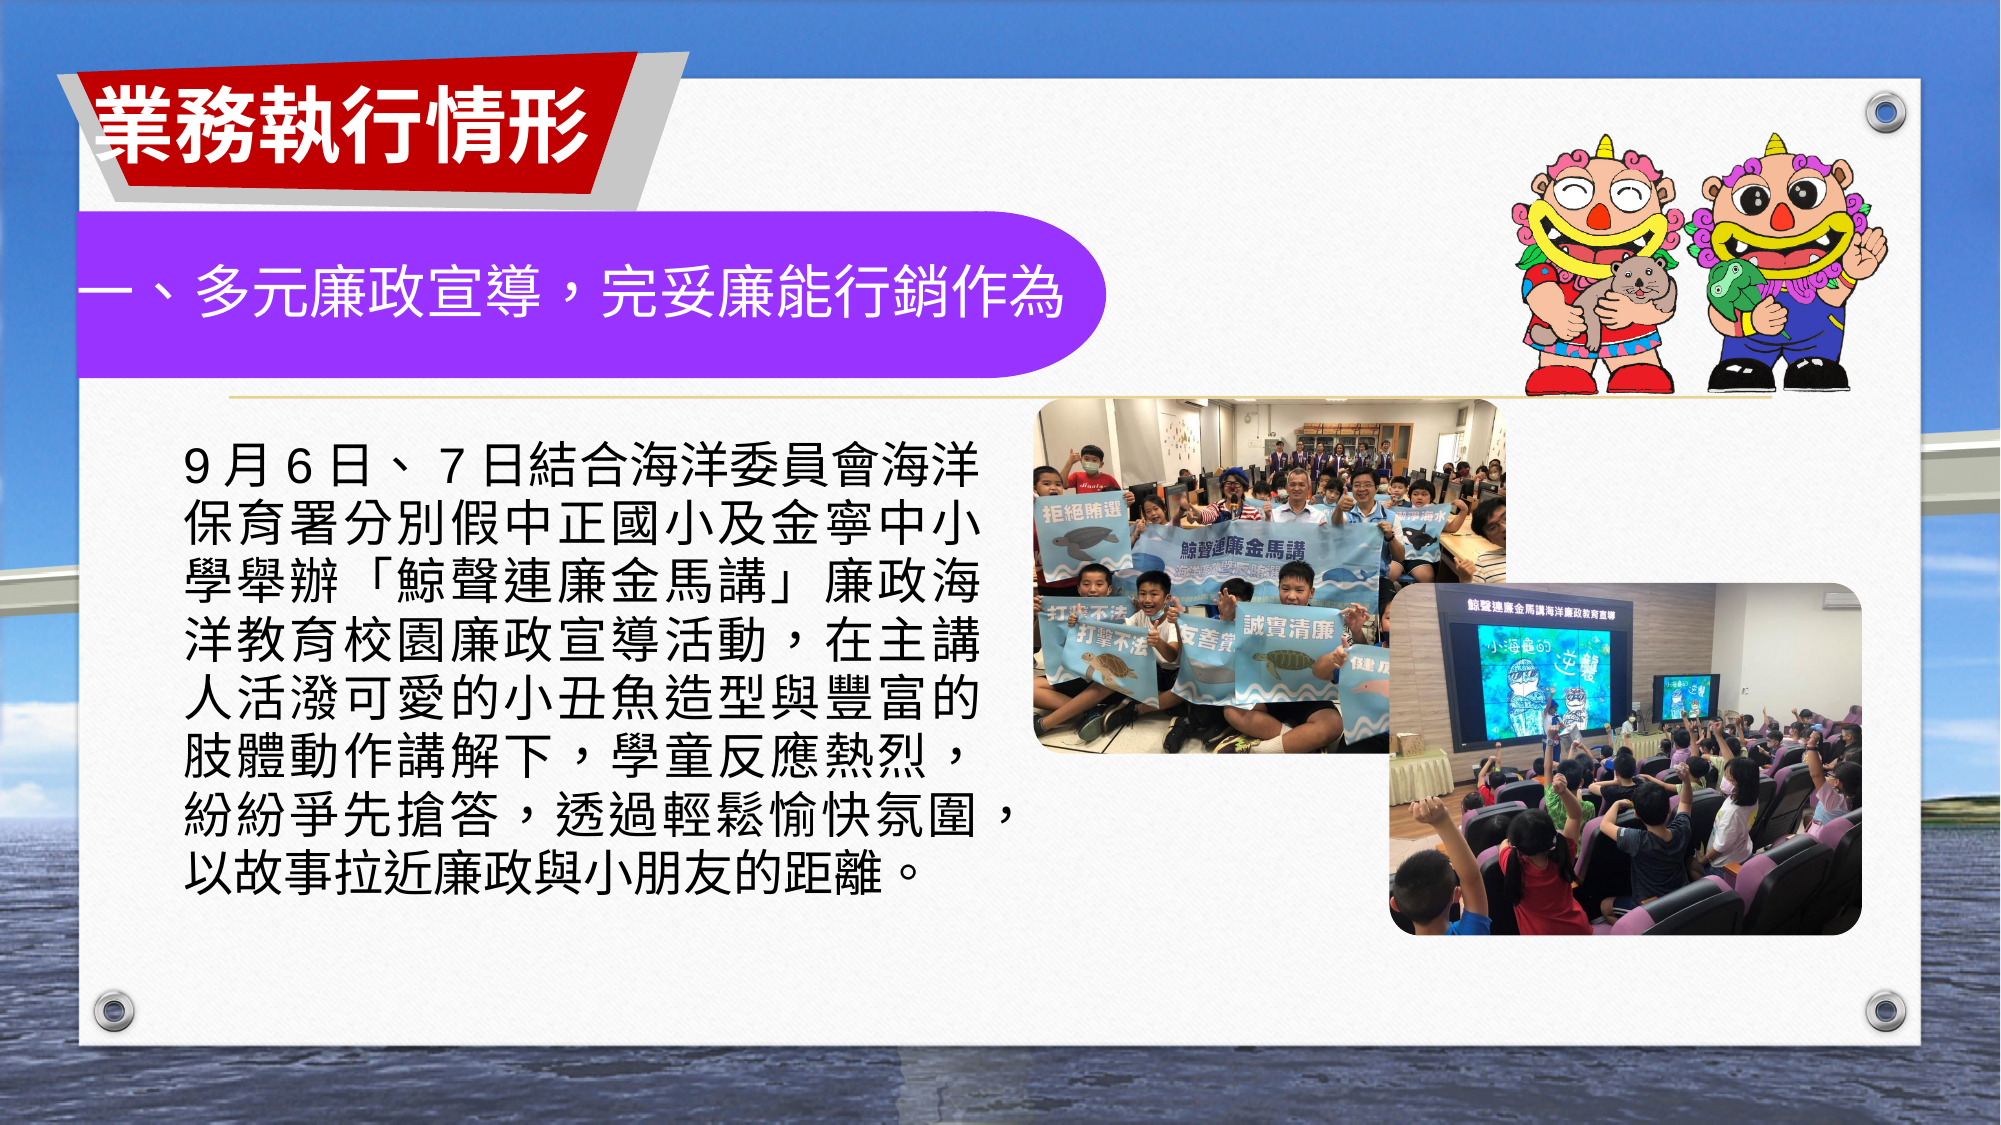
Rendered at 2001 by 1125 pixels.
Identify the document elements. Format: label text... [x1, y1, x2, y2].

text_box 一、多元廉政宣導，完妥廉能行銷作為 [76, 236, 1067, 345]
text_box [1033, 398, 1862, 936]
text_box 9月6日、7日結合海洋委員會海洋保育署分別假中正國小及金寧中小學舉辦「鯨聲連廉金馬講」廉政海洋教育校園廉政宣導活動，在主講人活潑可愛的小丑魚造型與豐富的肢體動作講解下，學童反應熱烈，紛紛爭先搶答，透過輕鬆愉快氛圍，以故事拉近廉政與小朋友的距離。 [168, 427, 996, 909]
text_box 業務執行情形 [99, 122, 128, 130]
text_box 業務執行情形 [76, 51, 638, 194]
text_box 業務執行情形 [122, 107, 144, 114]
text_box [56, 51, 1107, 379]
picture [0, 0, 2001, 1125]
